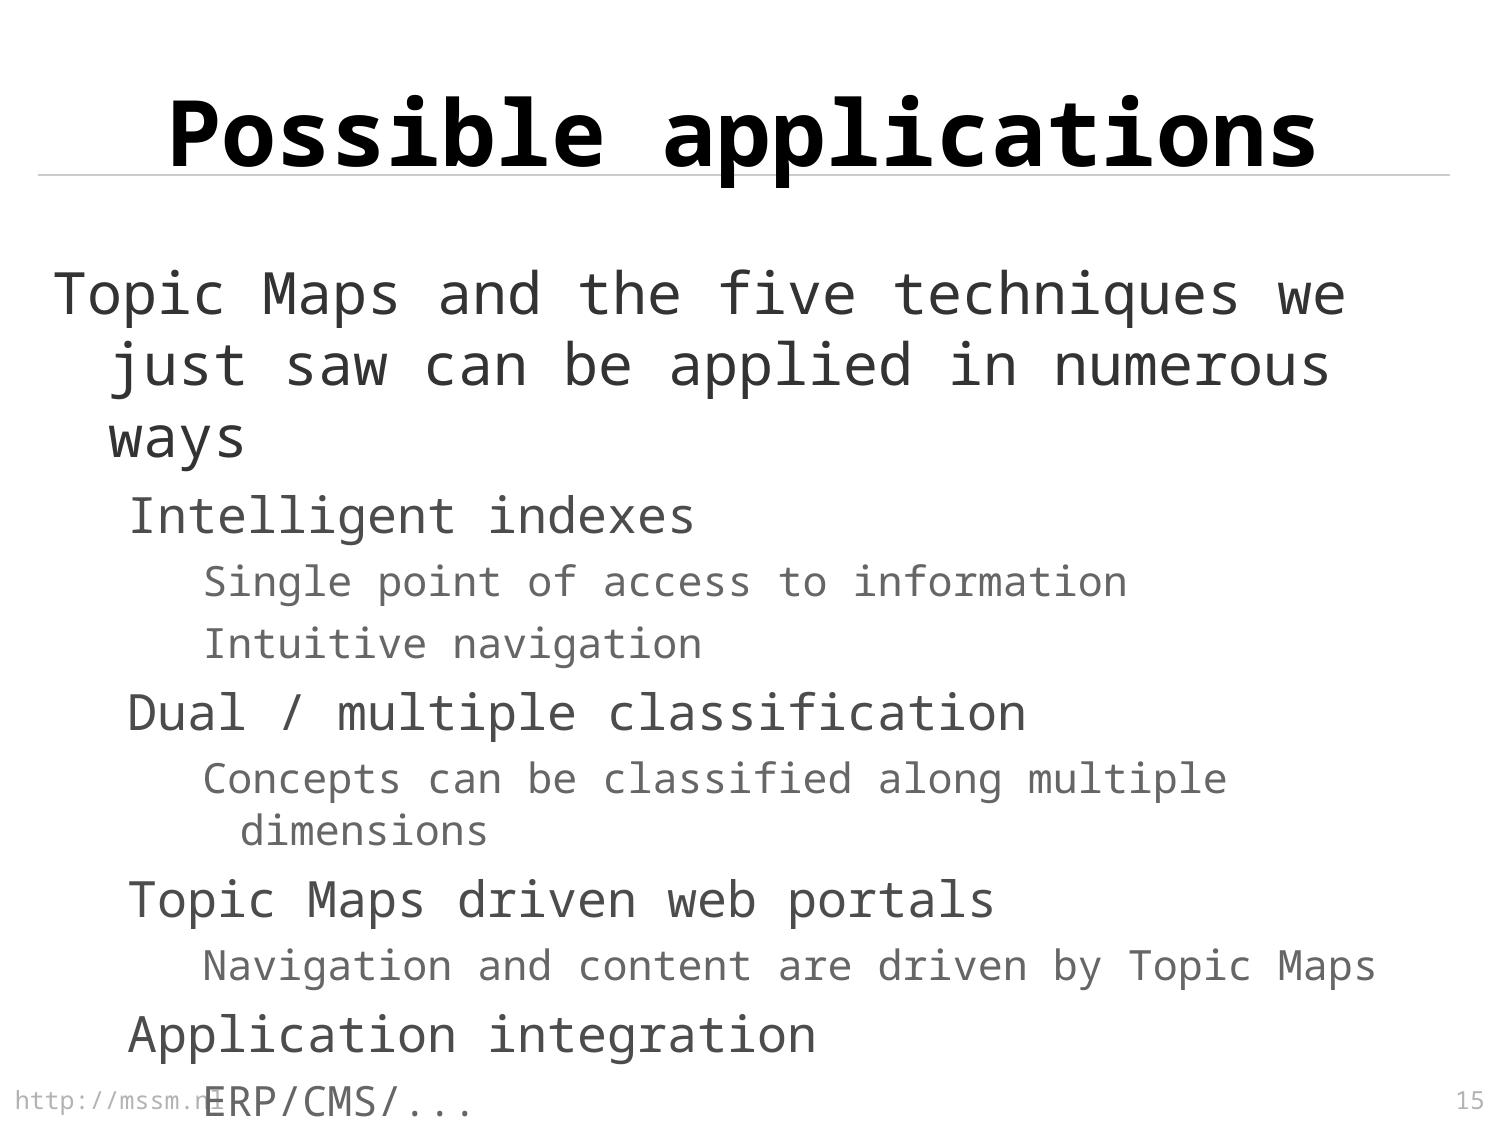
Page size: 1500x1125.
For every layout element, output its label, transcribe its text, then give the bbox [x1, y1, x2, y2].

list Topic Maps and the five techniques we just saw can be applied in numerous ways Intelligent indexes Single point of access to information Intuitive navigation Dual / multiple classification Concepts can be classified along multiple dimensions Topic Maps driven web portals Navigation and content are driven by Topic Maps Application integration ERP/CMS/... E-Learning systems Brainbank [37, 249, 1450, 1076]
title Possible applications [37, 37, 1450, 225]
